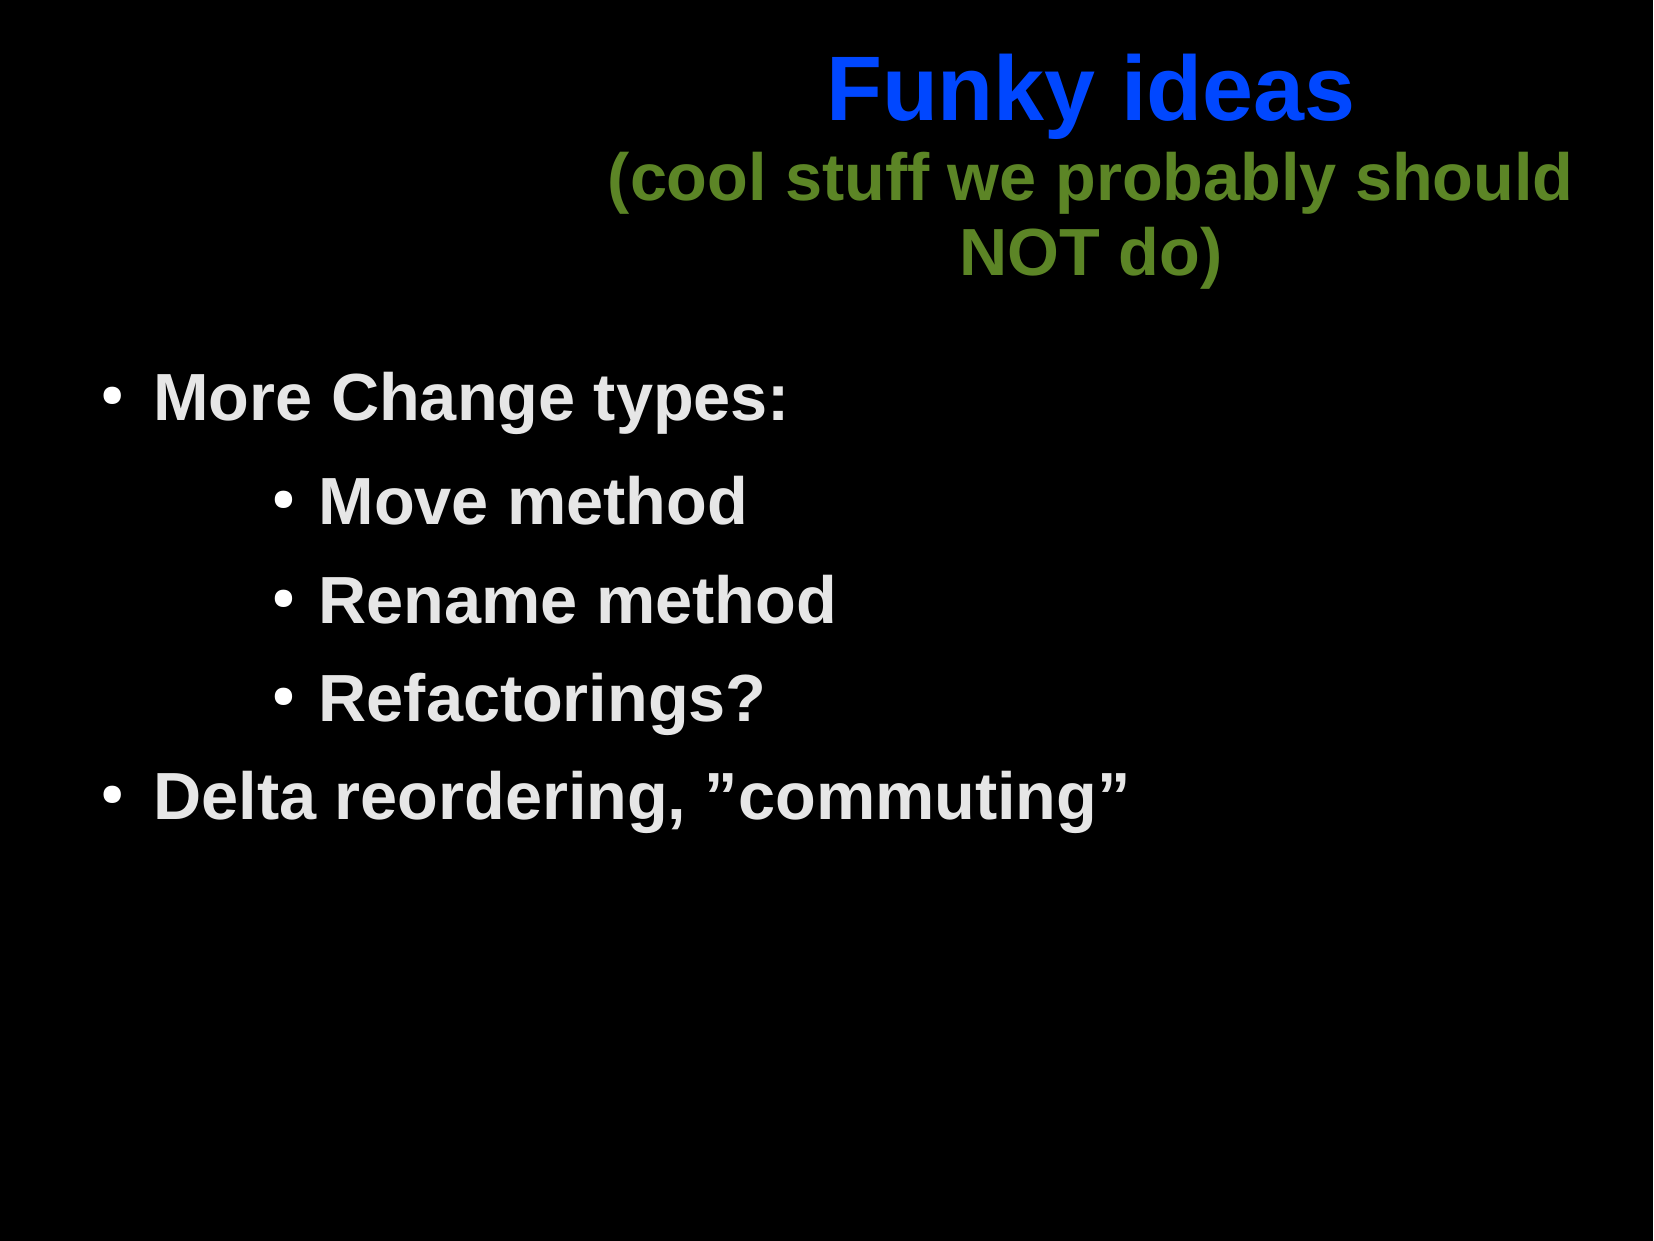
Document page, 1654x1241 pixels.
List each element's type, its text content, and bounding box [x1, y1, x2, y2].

list More Change types: Move method Rename method Refactorings? Delta reordering, ”commuting” [82, 360, 1571, 1095]
title Funky ideas (cool stuff we probably should NOT do) [607, 18, 1576, 309]
